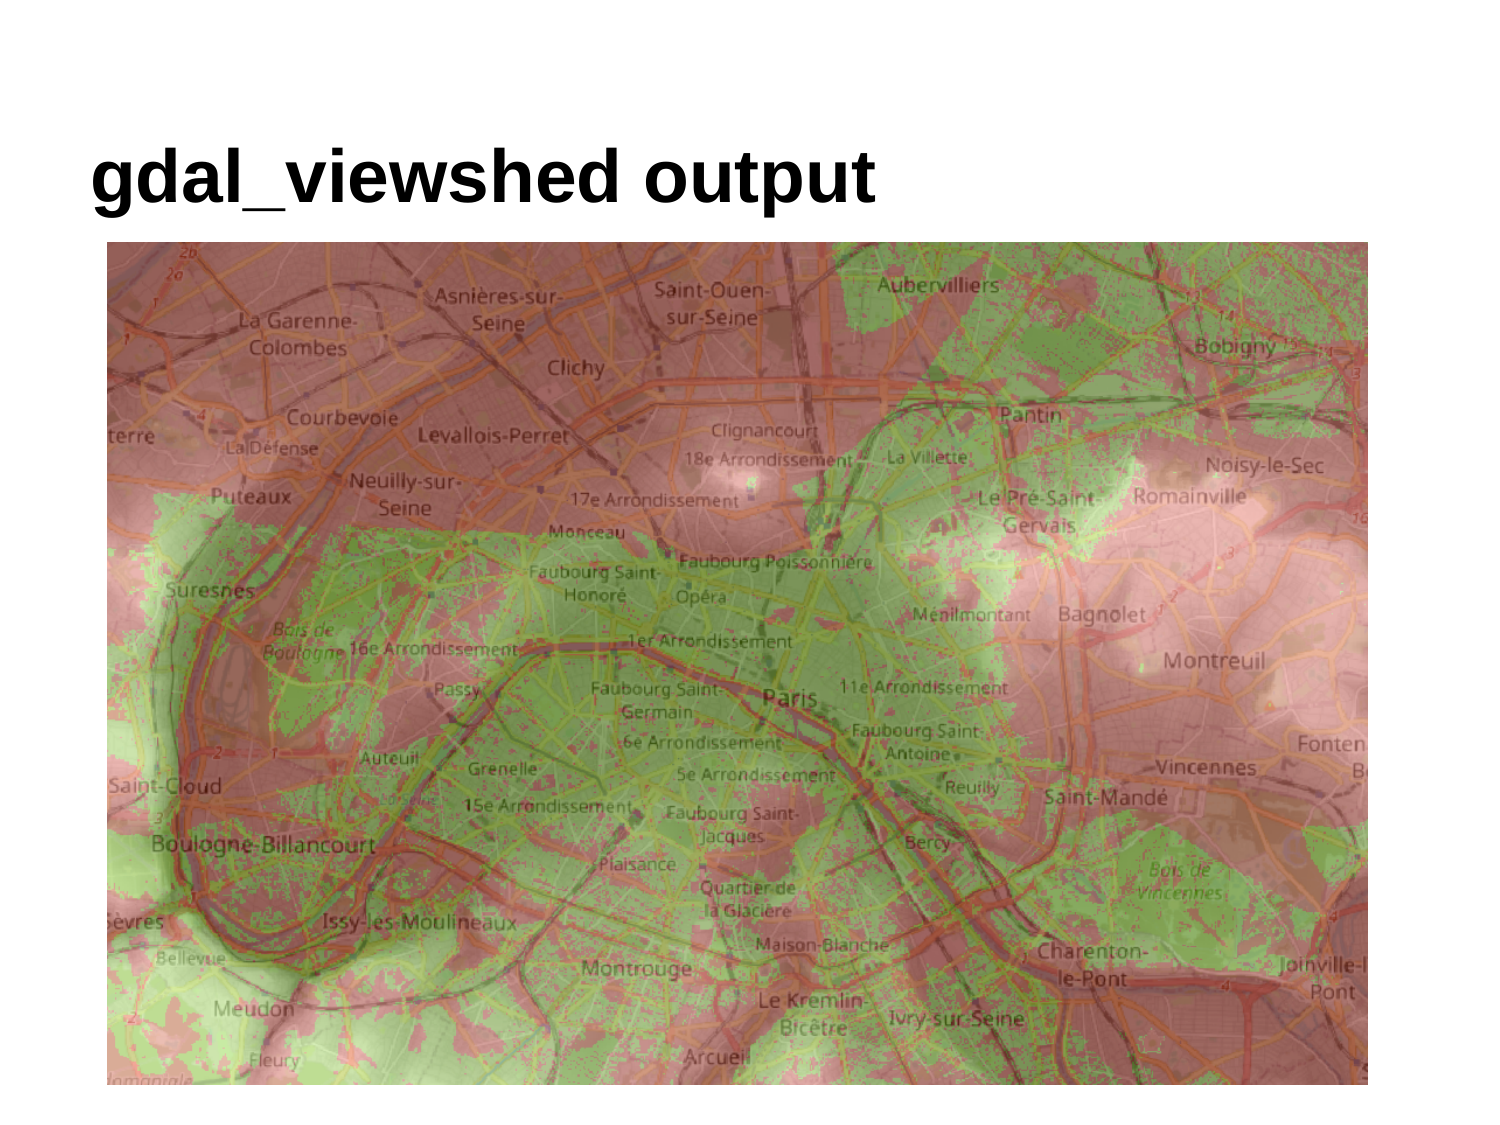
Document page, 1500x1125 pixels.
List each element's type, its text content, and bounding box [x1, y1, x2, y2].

picture [107, 242, 1368, 1085]
title gdal_viewshed output [75, 45, 1425, 233]
